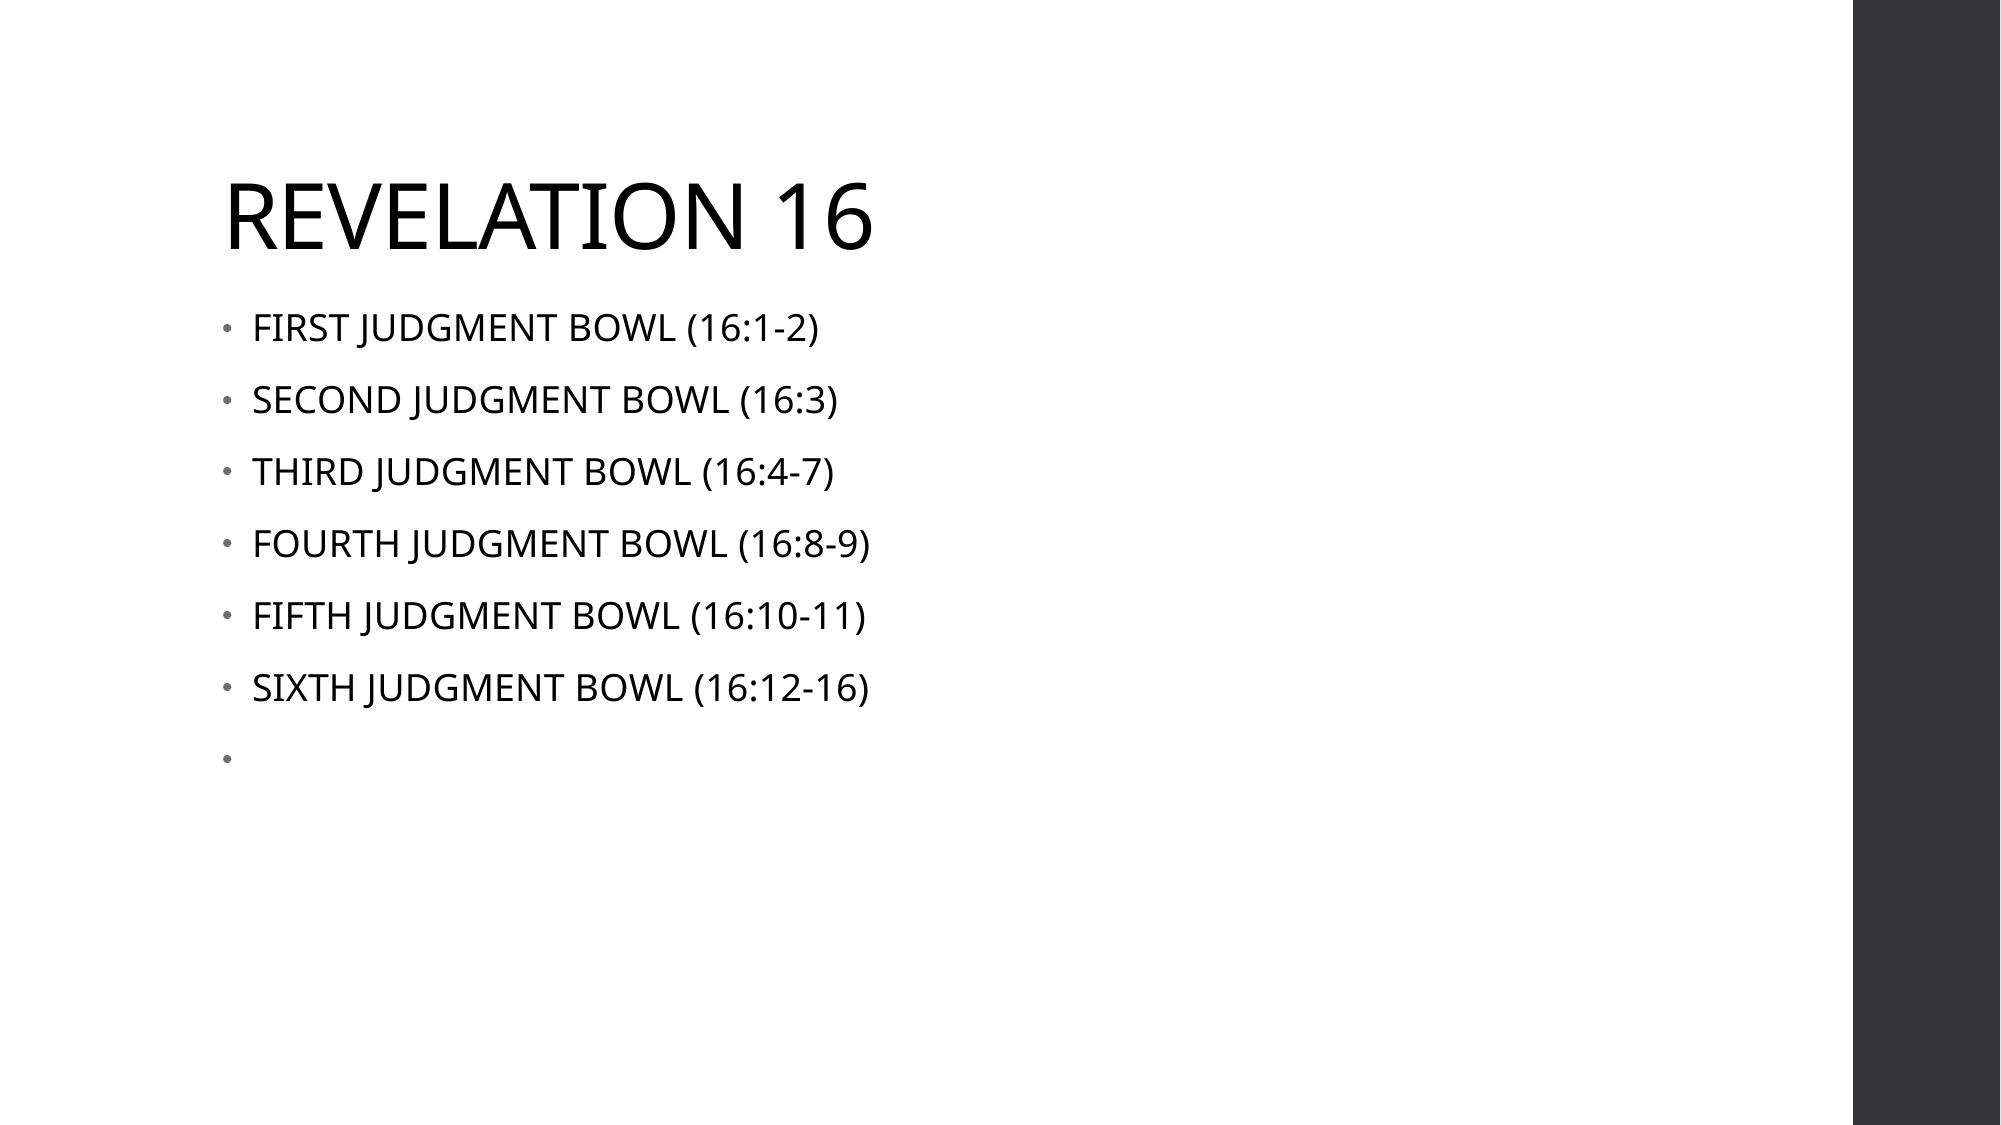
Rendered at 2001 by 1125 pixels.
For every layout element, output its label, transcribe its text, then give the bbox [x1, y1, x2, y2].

list FIRST JUDGMENT BOWL (16:1-2) SECOND JUDGMENT BOWL (16:3) THIRD JUDGMENT BOWL (16:4-7) FOURTH JUDGMENT BOWL (16:8-9) FIFTH JUDGMENT BOWL (16:10-11) SIXTH JUDGMENT BOWL (16:12-16) [206, 299, 1617, 1014]
title REVELATION 16 [206, 60, 1797, 278]
